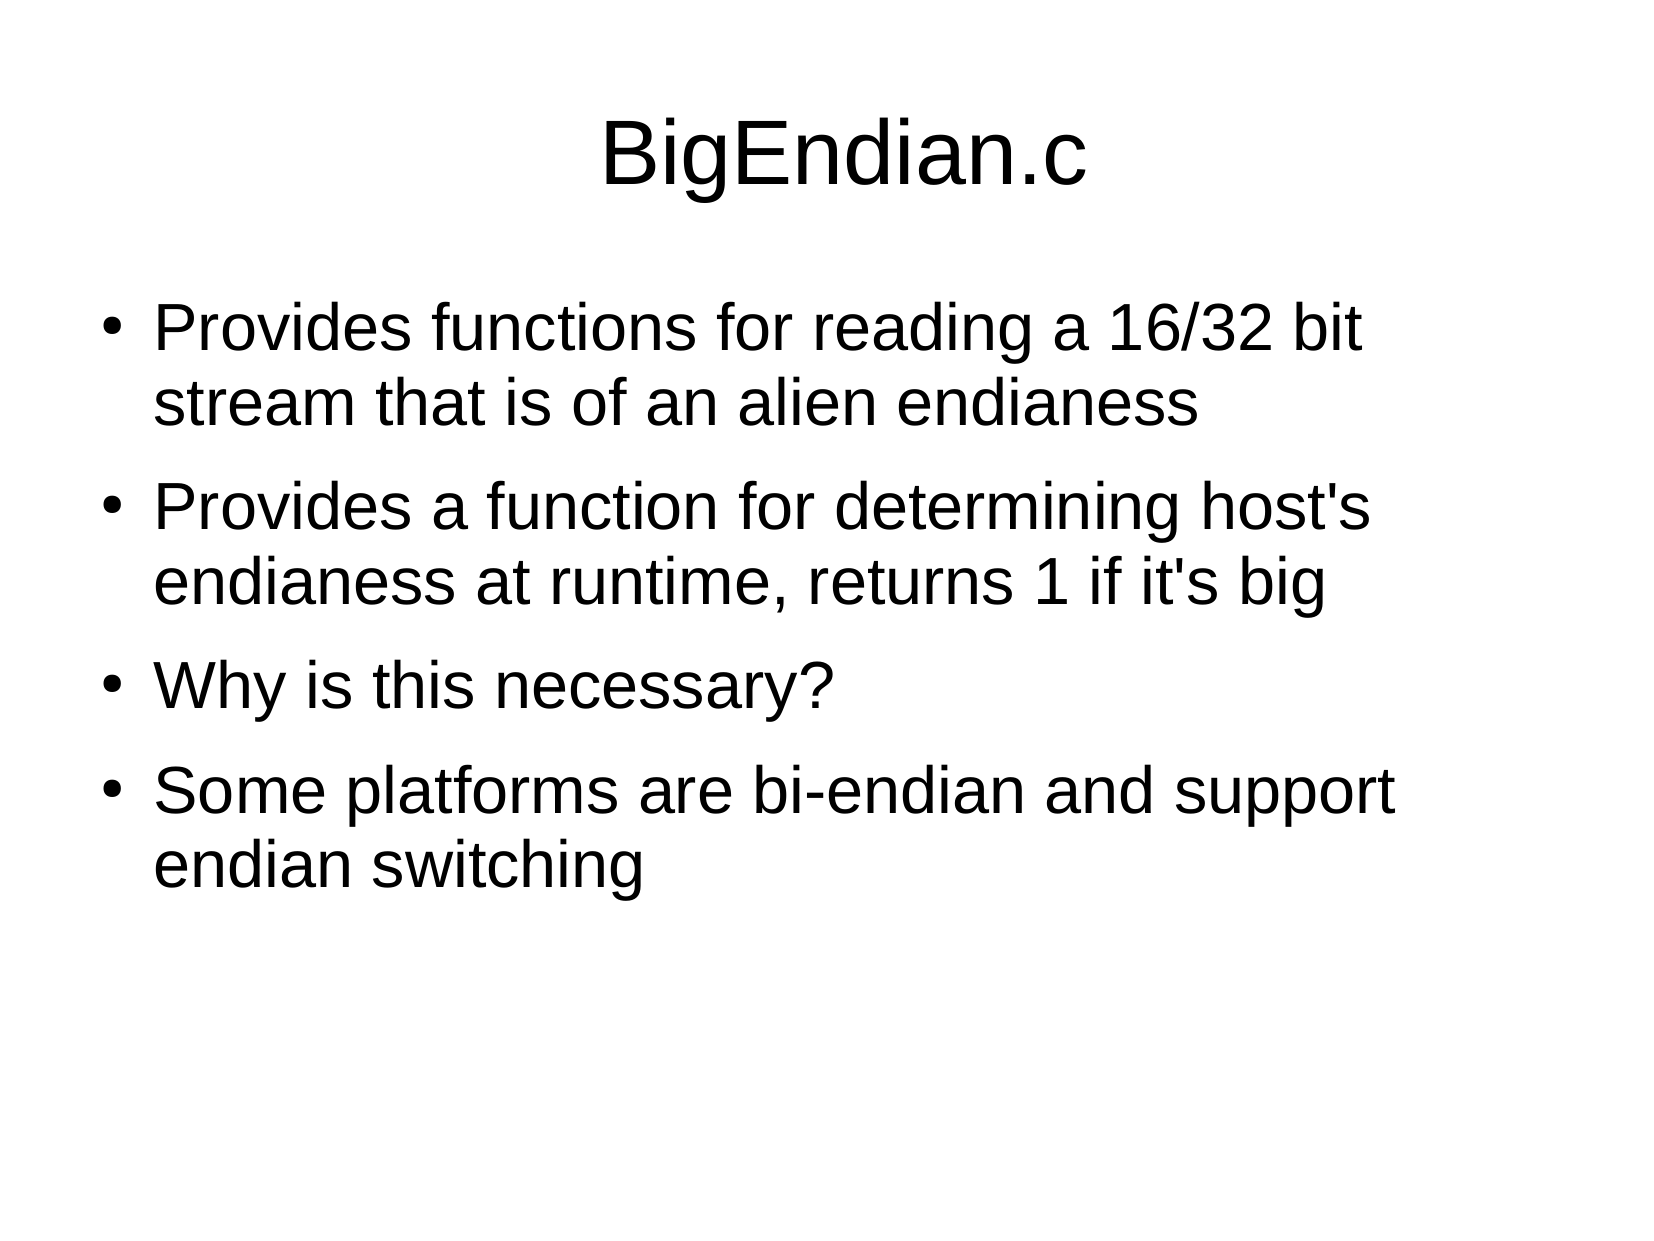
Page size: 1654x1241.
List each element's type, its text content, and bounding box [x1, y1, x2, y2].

title BigEndian.c [82, 49, 1571, 257]
list Provides functions for reading a 16/32 bit stream that is of an alien endianess Provides a function for determining host's endianess at runtime, returns 1 if it's big Why is this necessary? Some platforms are bi-endian and support endian switching [82, 290, 1571, 1182]
